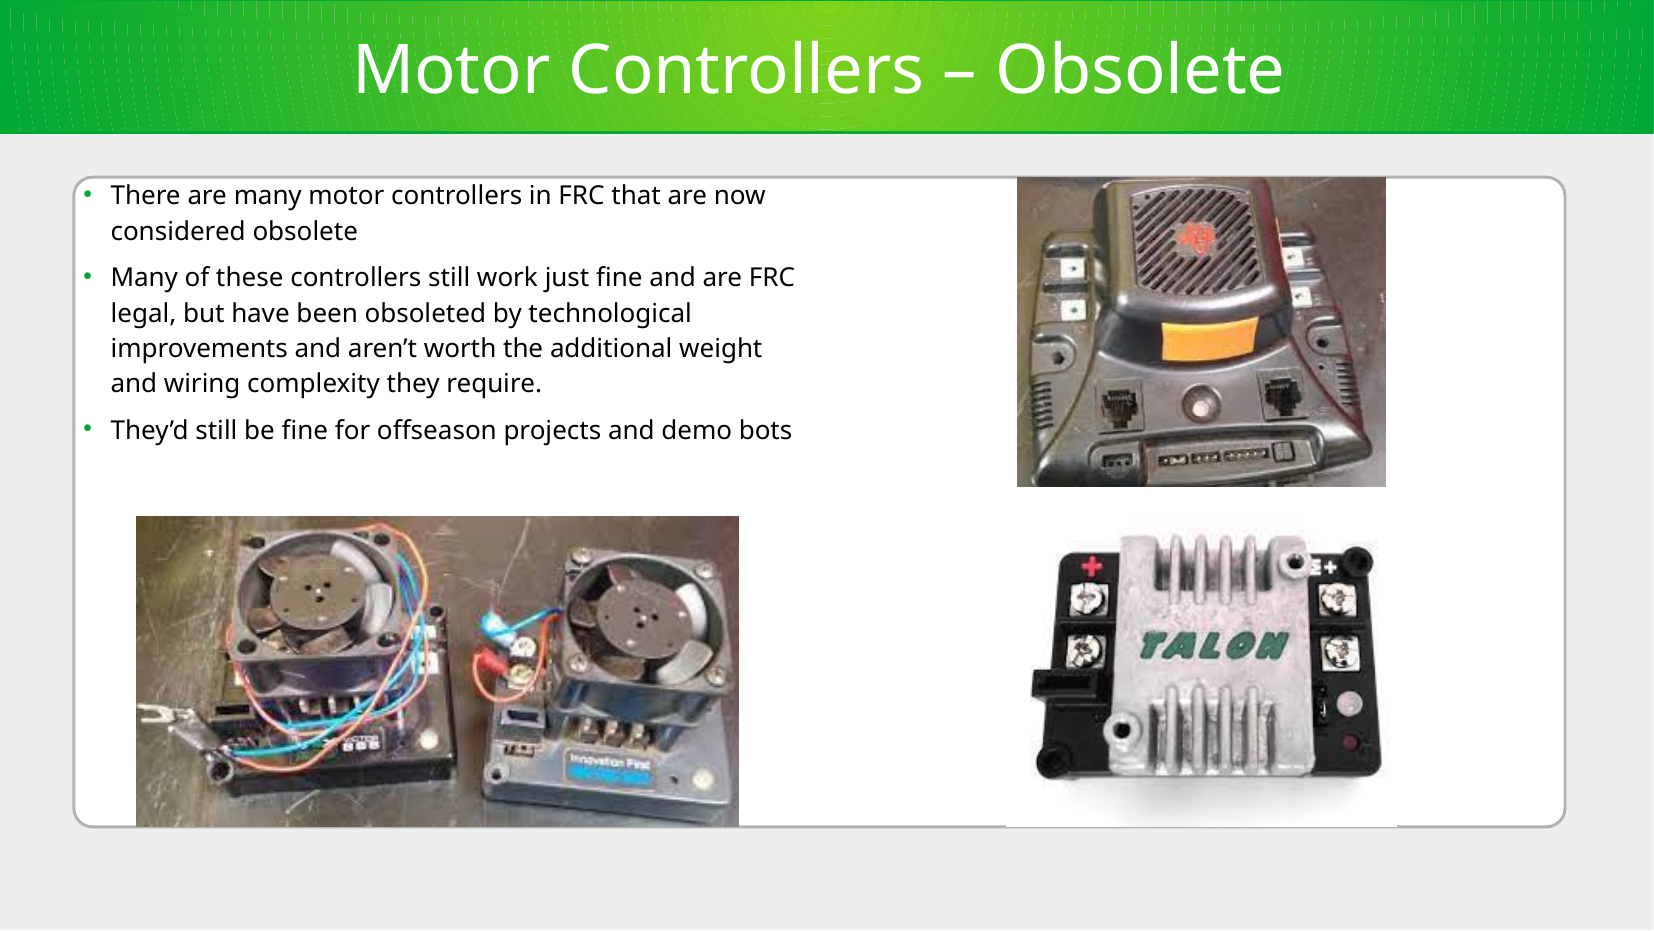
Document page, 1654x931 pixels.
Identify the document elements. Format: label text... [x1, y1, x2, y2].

list There are many motor controllers in FRC that are now considered obsolete Many of these controllers still work just fine and are FRC legal, but have been obsoleted by technological improvements and aren’t worth the additional weight and wiring complexity they require. They’d still be fine for offseason projects and demo bots [73, 177, 802, 487]
picture [1017, 177, 1386, 487]
picture [1006, 516, 1397, 827]
title Motor Controllers – Obsolete [73, 14, 1565, 119]
picture [136, 516, 739, 827]
